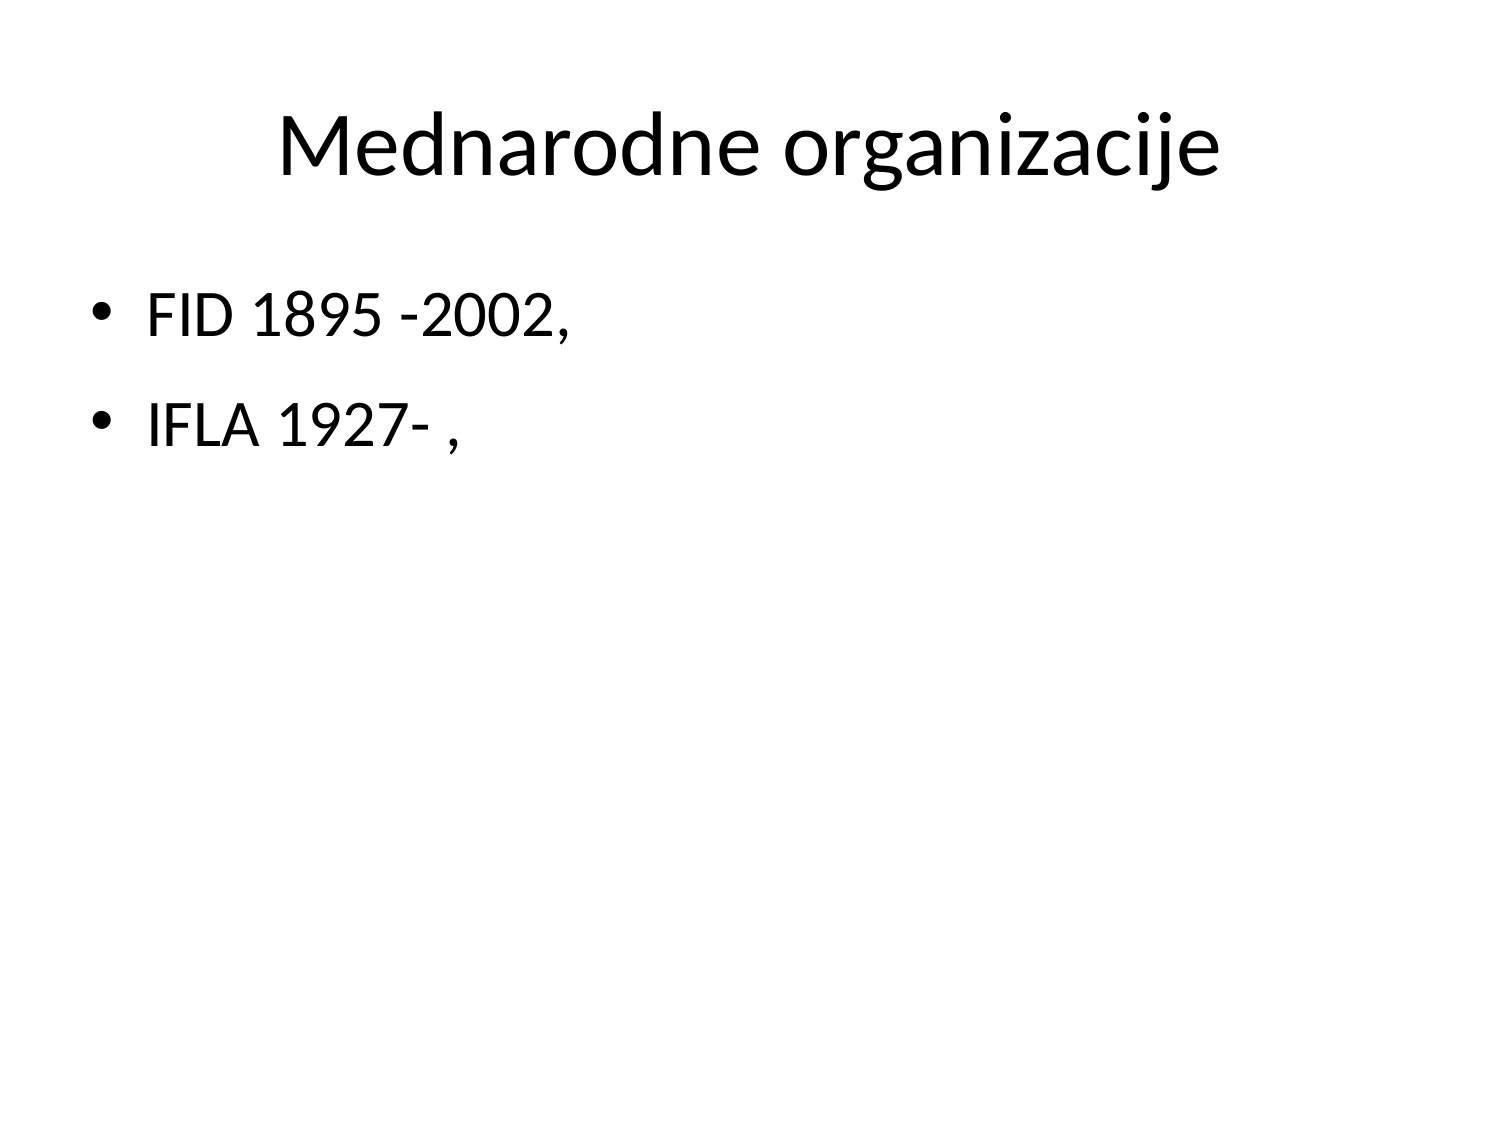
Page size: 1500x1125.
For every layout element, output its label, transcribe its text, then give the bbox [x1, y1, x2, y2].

title Mednarodne organizacije [75, 45, 1425, 233]
list FID 1895 -2002, IFLA 1927- , [75, 262, 1425, 1005]
